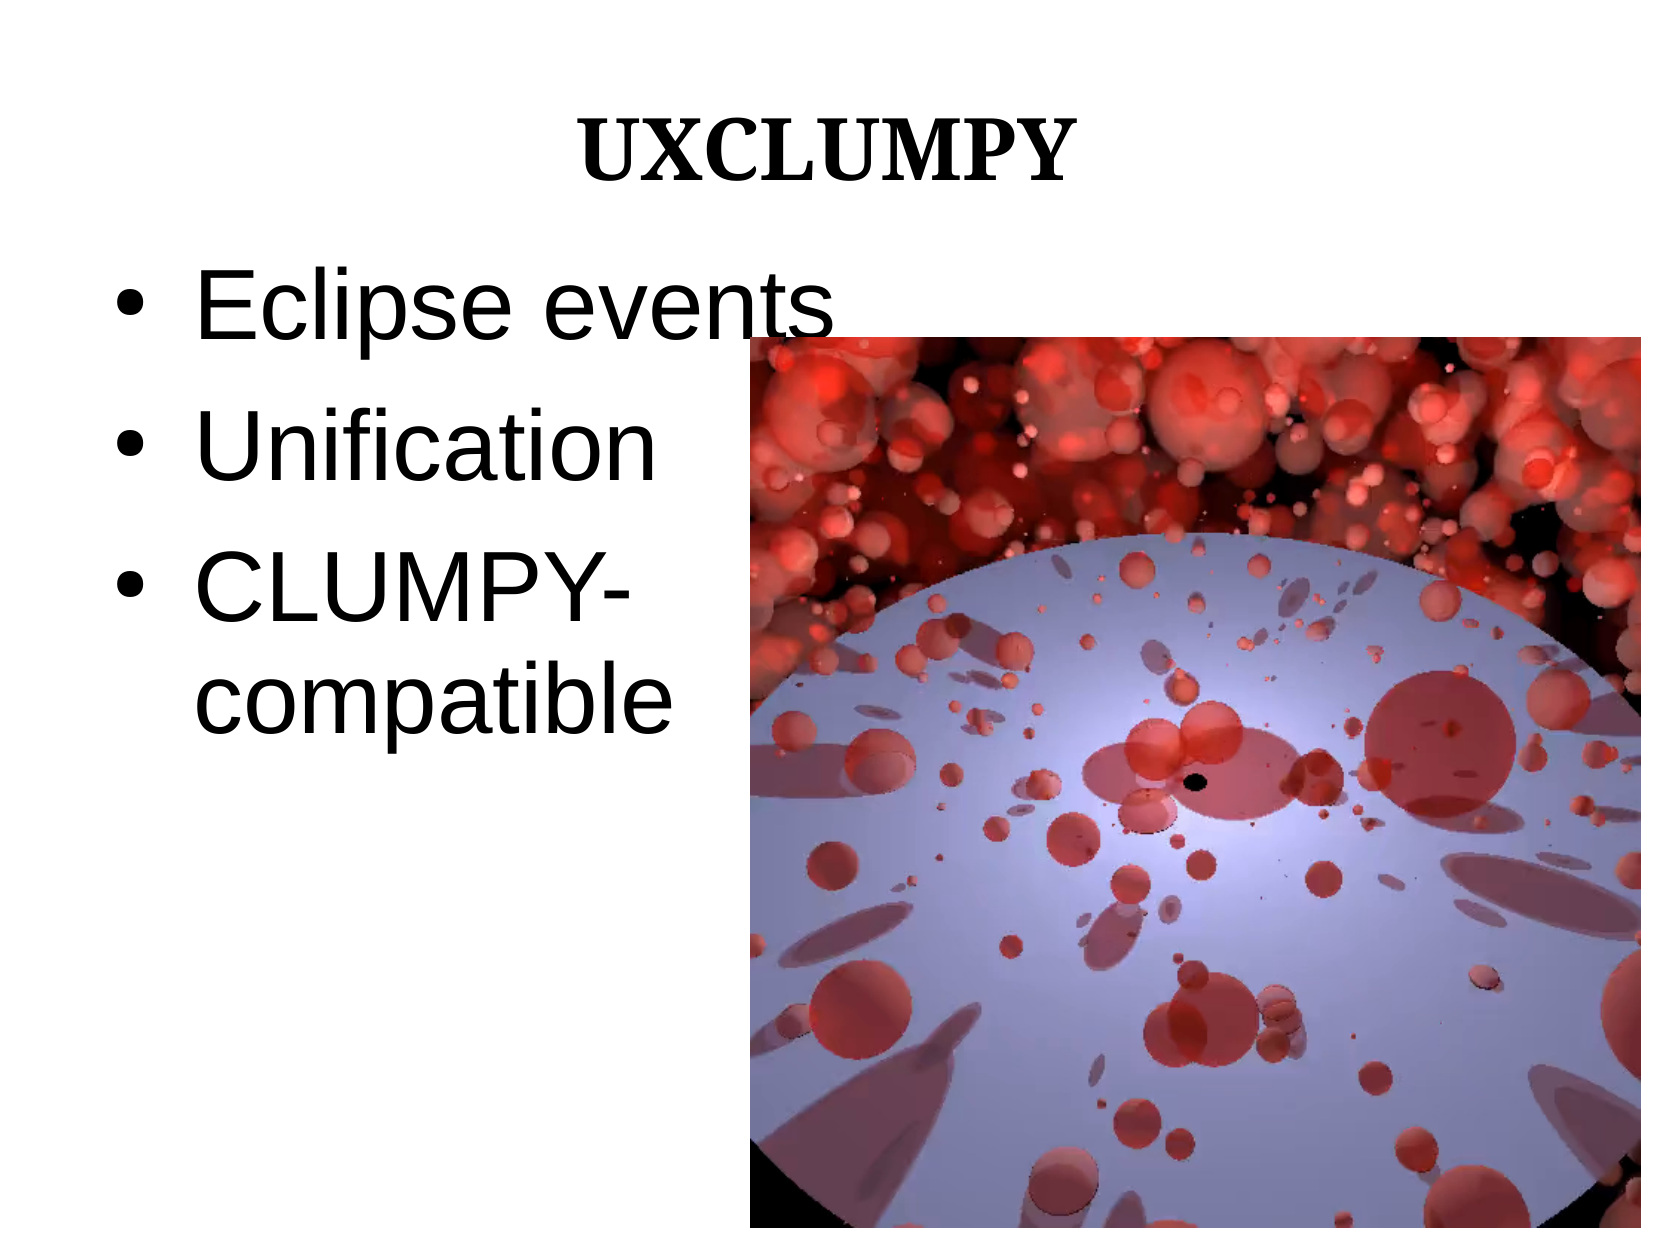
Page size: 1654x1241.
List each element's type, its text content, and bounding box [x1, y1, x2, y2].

title UXCLUMPY [82, 43, 1571, 251]
text_box [750, 336, 1642, 1229]
list Eclipse events Unification CLUMPY- compatible [94, 248, 1583, 969]
